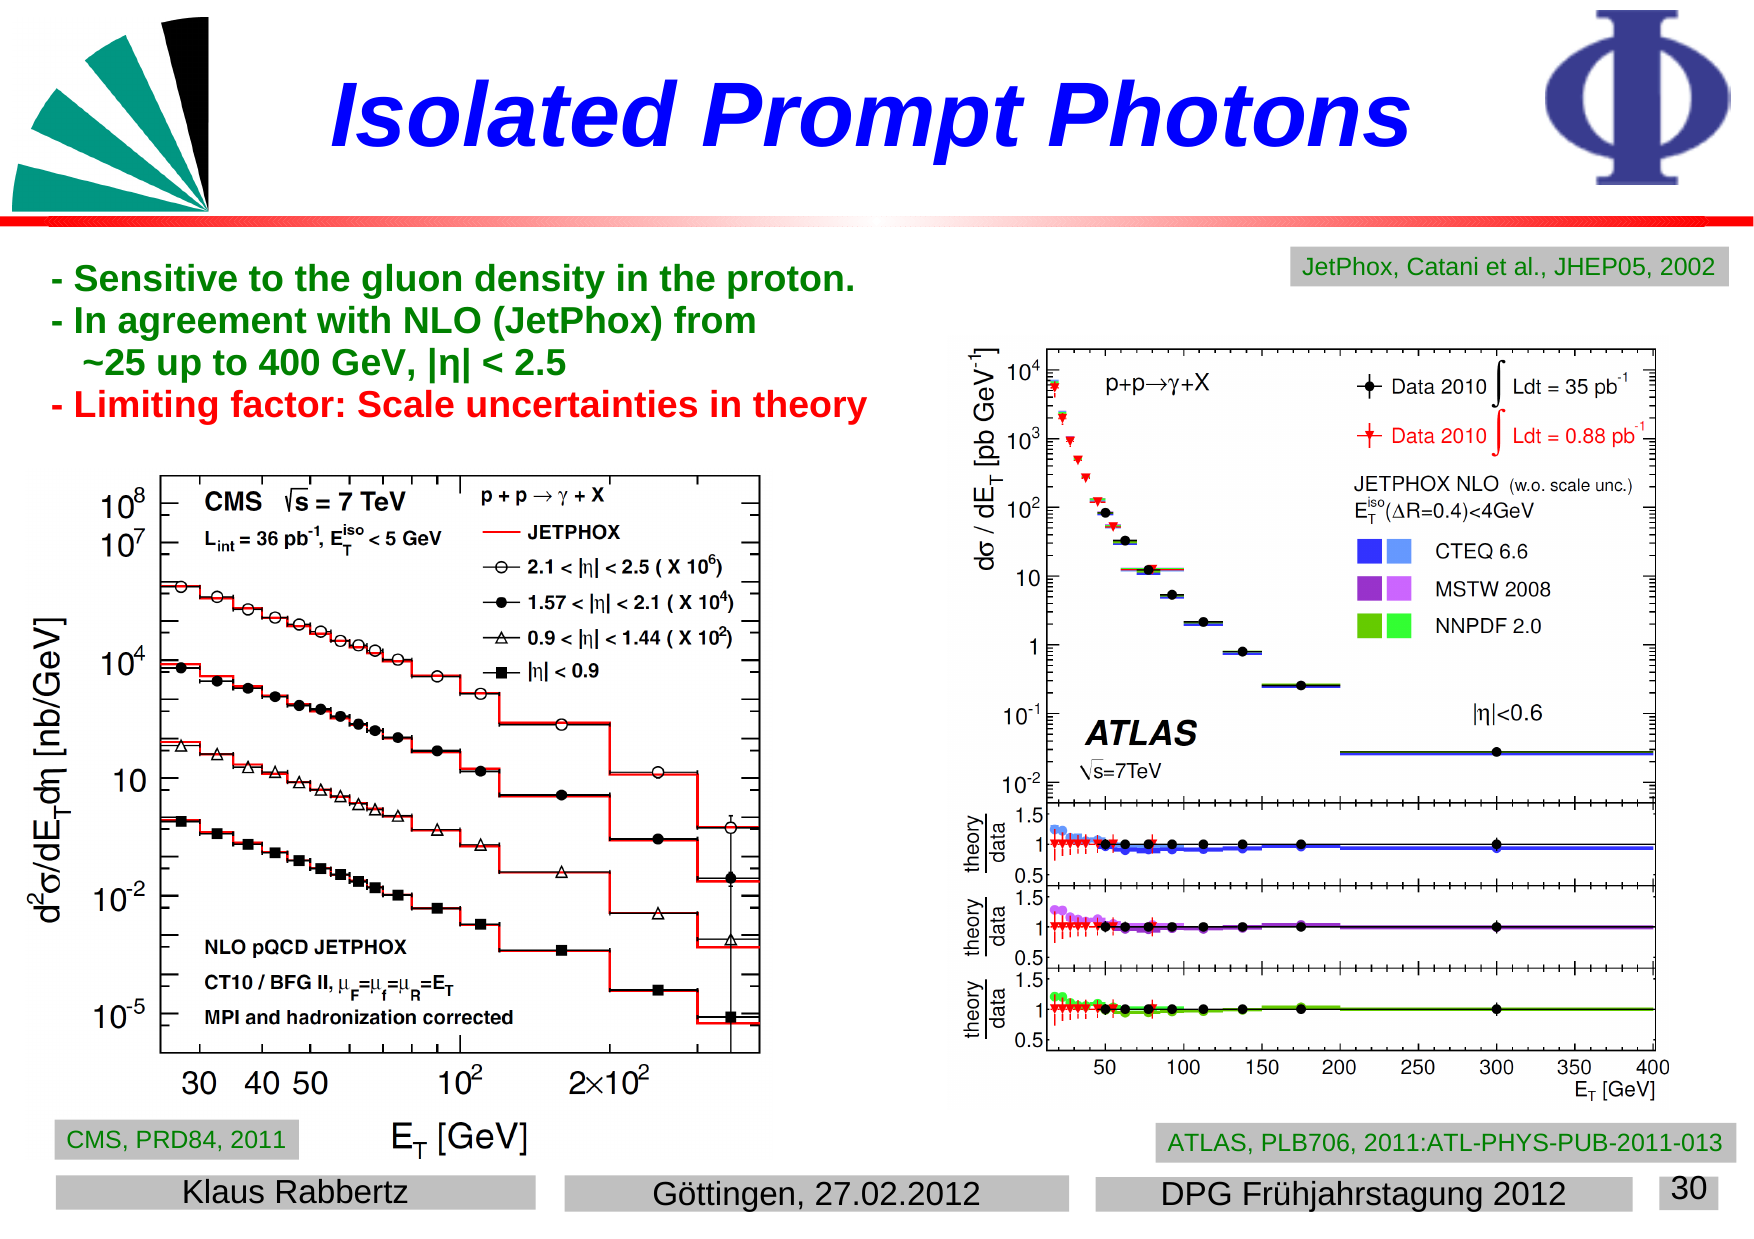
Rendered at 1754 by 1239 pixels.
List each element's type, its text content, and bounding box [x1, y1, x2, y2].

text_box ATLAS, PLB706, 2011:ATL-PHYS-PUB-2011-013 [1155, 1122, 1737, 1163]
text_box CMS, PRD84, 2011 [54, 1119, 299, 1160]
picture [1545, 10, 1731, 185]
text_box - Sensitive to the gluon density in the proton. - In agreement with NLO (JetPhox) from ~25 up to 400 GeV, |η| < 2.5 - Limiting factor: Scale uncertainties in theory [39, 251, 891, 432]
picture [25, 468, 773, 1160]
picture [947, 335, 1669, 1110]
title Isolated Prompt Photons [220, 16, 1525, 213]
text_box JetPhox, Catani et al., JHEP05, 2002 [1290, 246, 1729, 287]
picture [12, 17, 209, 214]
